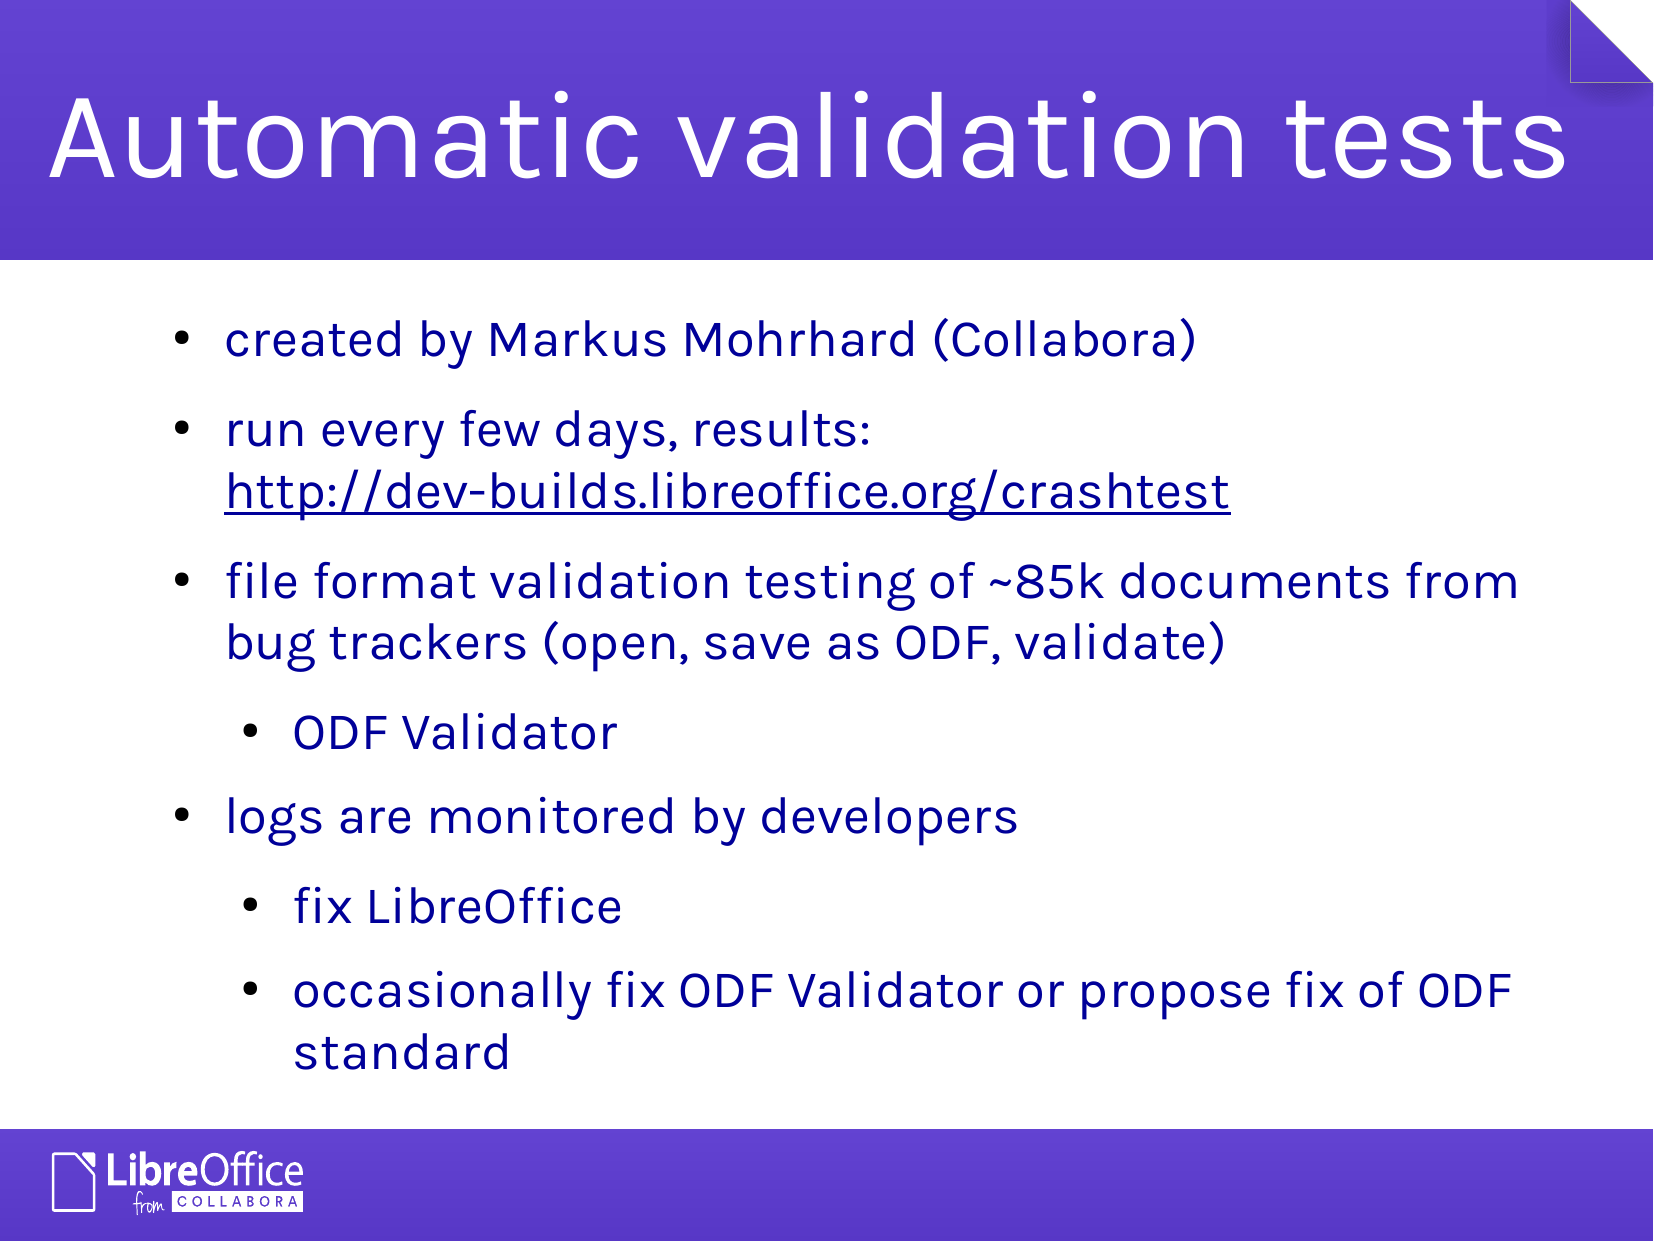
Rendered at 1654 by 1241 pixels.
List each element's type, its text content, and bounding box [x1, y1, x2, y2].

list created by Markus Mohrhard (Collabora) run every few days, results: http://dev-builds.libreoffice.org/crashtest file format validation testing of ~85k documents from bug trackers (open, save as ODF, validate) ODF Validator logs are monitored by developers fix LibreOffice occasionally fix ODF Validator or propose fix of ODF standard [155, 308, 1535, 1087]
title Automatic validation tests [45, 0, 1576, 283]
